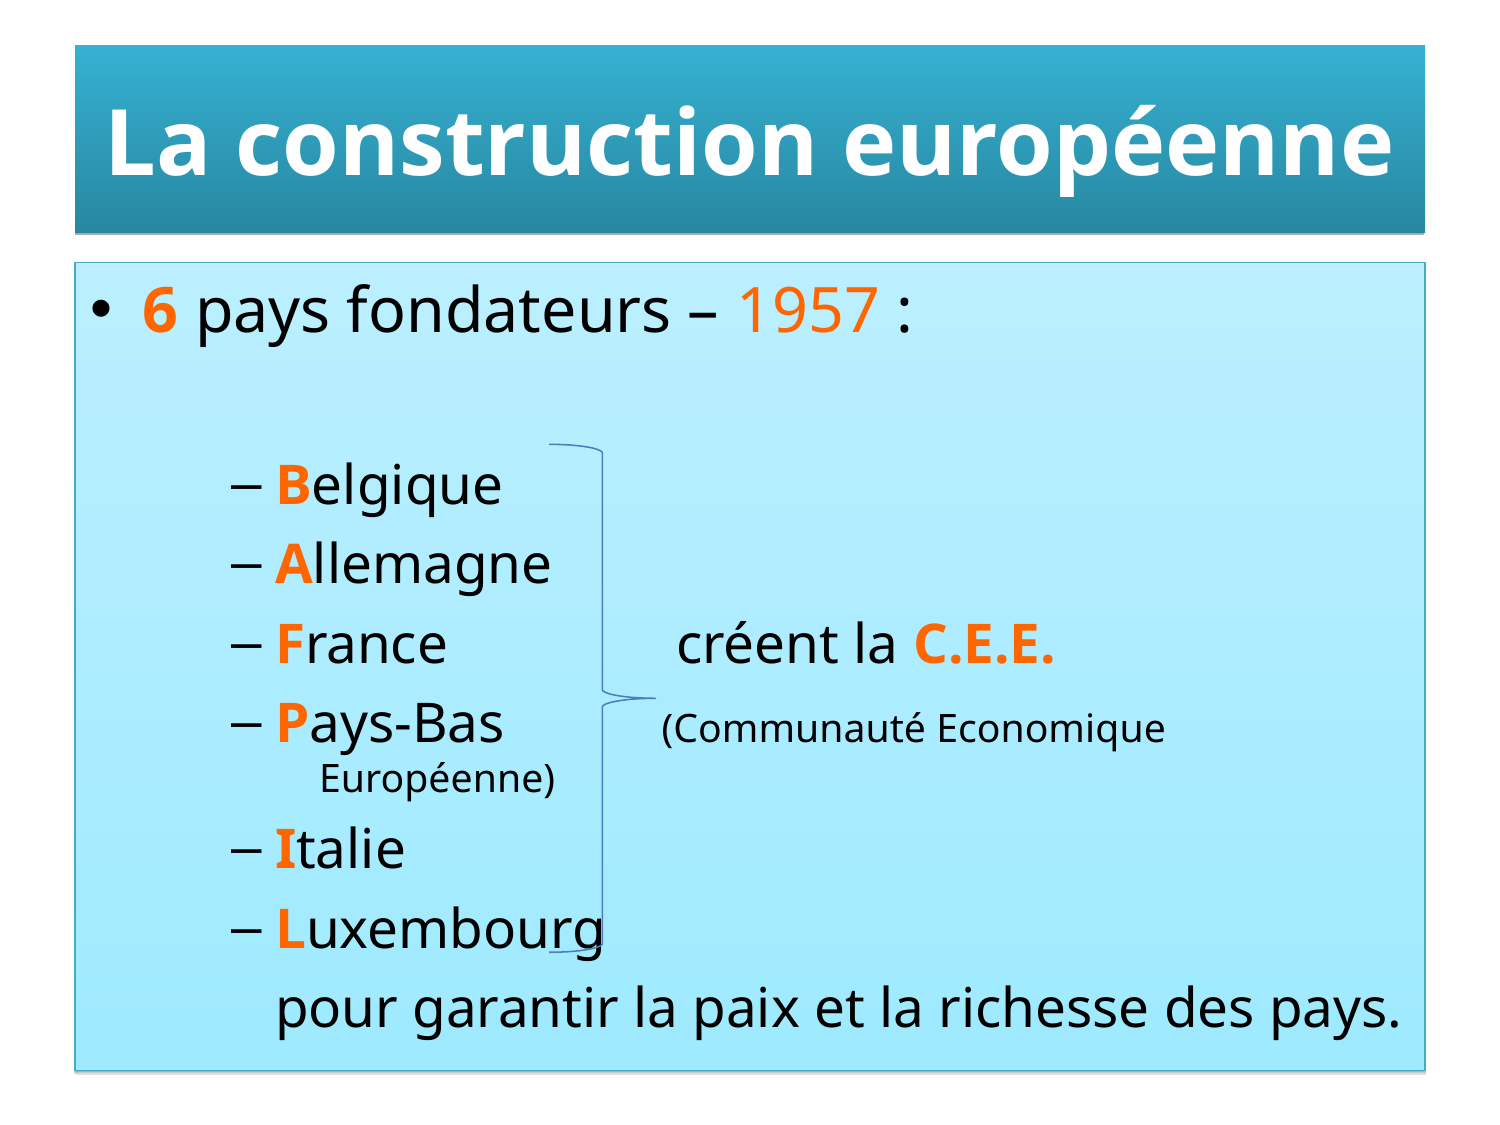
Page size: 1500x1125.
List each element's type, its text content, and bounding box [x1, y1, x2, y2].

title La construction européenne [75, 45, 1426, 233]
list 6 pays fondateurs – 1957 : Belgique Allemagne France créent la C.E.E. Pays-Bas (Communauté Economique Européenne) Italie Luxembourg pour garantir la paix et la richesse des pays. [75, 262, 1426, 1071]
